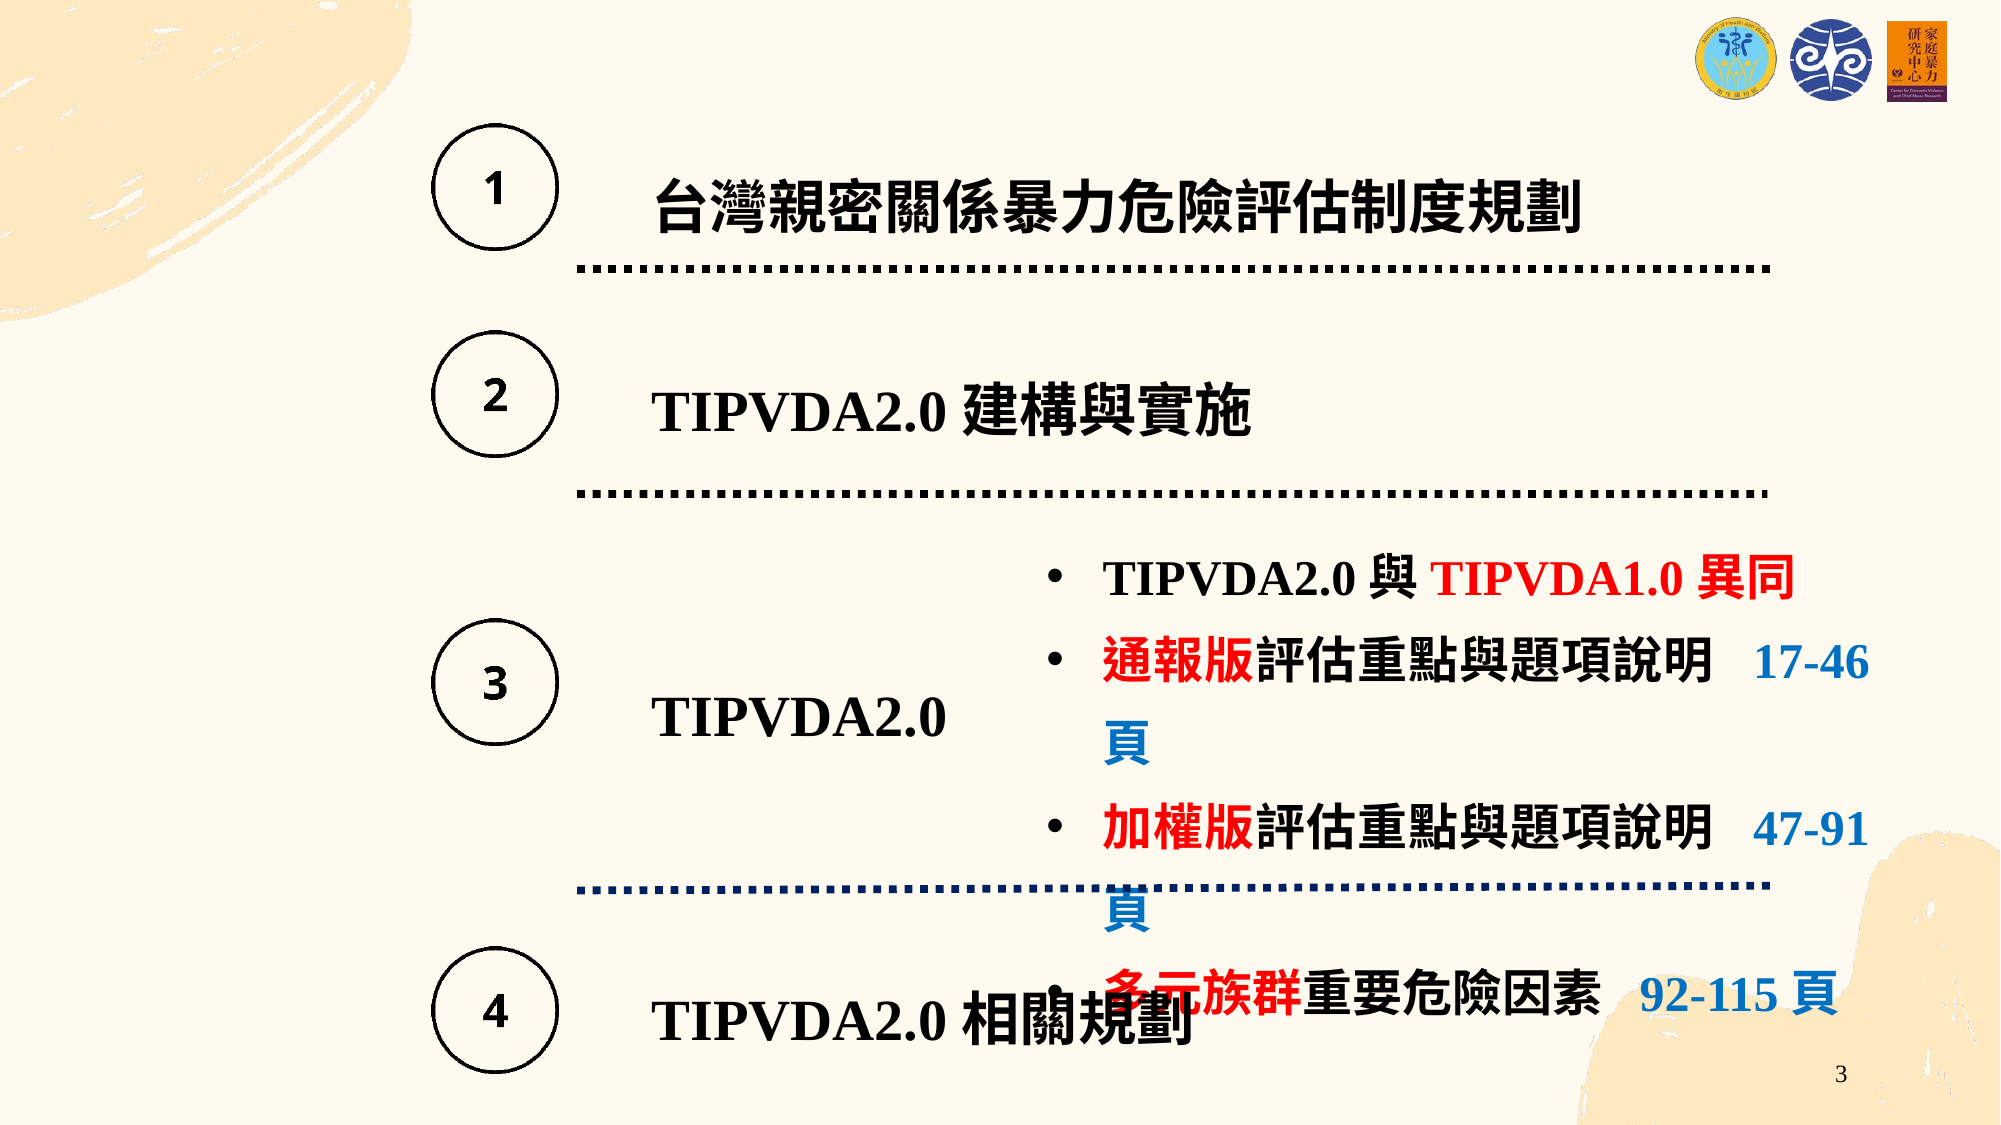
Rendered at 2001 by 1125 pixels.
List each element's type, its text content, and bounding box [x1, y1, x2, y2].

text_box TIPVDA2.0相關規劃 [651, 912, 1538, 1053]
text_box TIPVDA2.0 [651, 607, 995, 748]
picture [1500, 809, 2001, 1125]
picture [0, 0, 559, 347]
text_box TIPVDA2.0與TIPVDA1.0異同 通報版評估重點與題項說明 17-46頁 加權版評估重點與題項說明 47-91頁 多元族群重要危險因素 92-115頁 [995, 522, 1882, 1022]
text_box TIPVDA2.0建構與實施 [651, 303, 1700, 444]
picture [431, 618, 559, 746]
picture [1695, 17, 1947, 102]
picture [431, 330, 559, 458]
picture [431, 946, 559, 1074]
text_box 台灣親密關係暴力危險評估制度規劃 [651, 100, 1786, 241]
